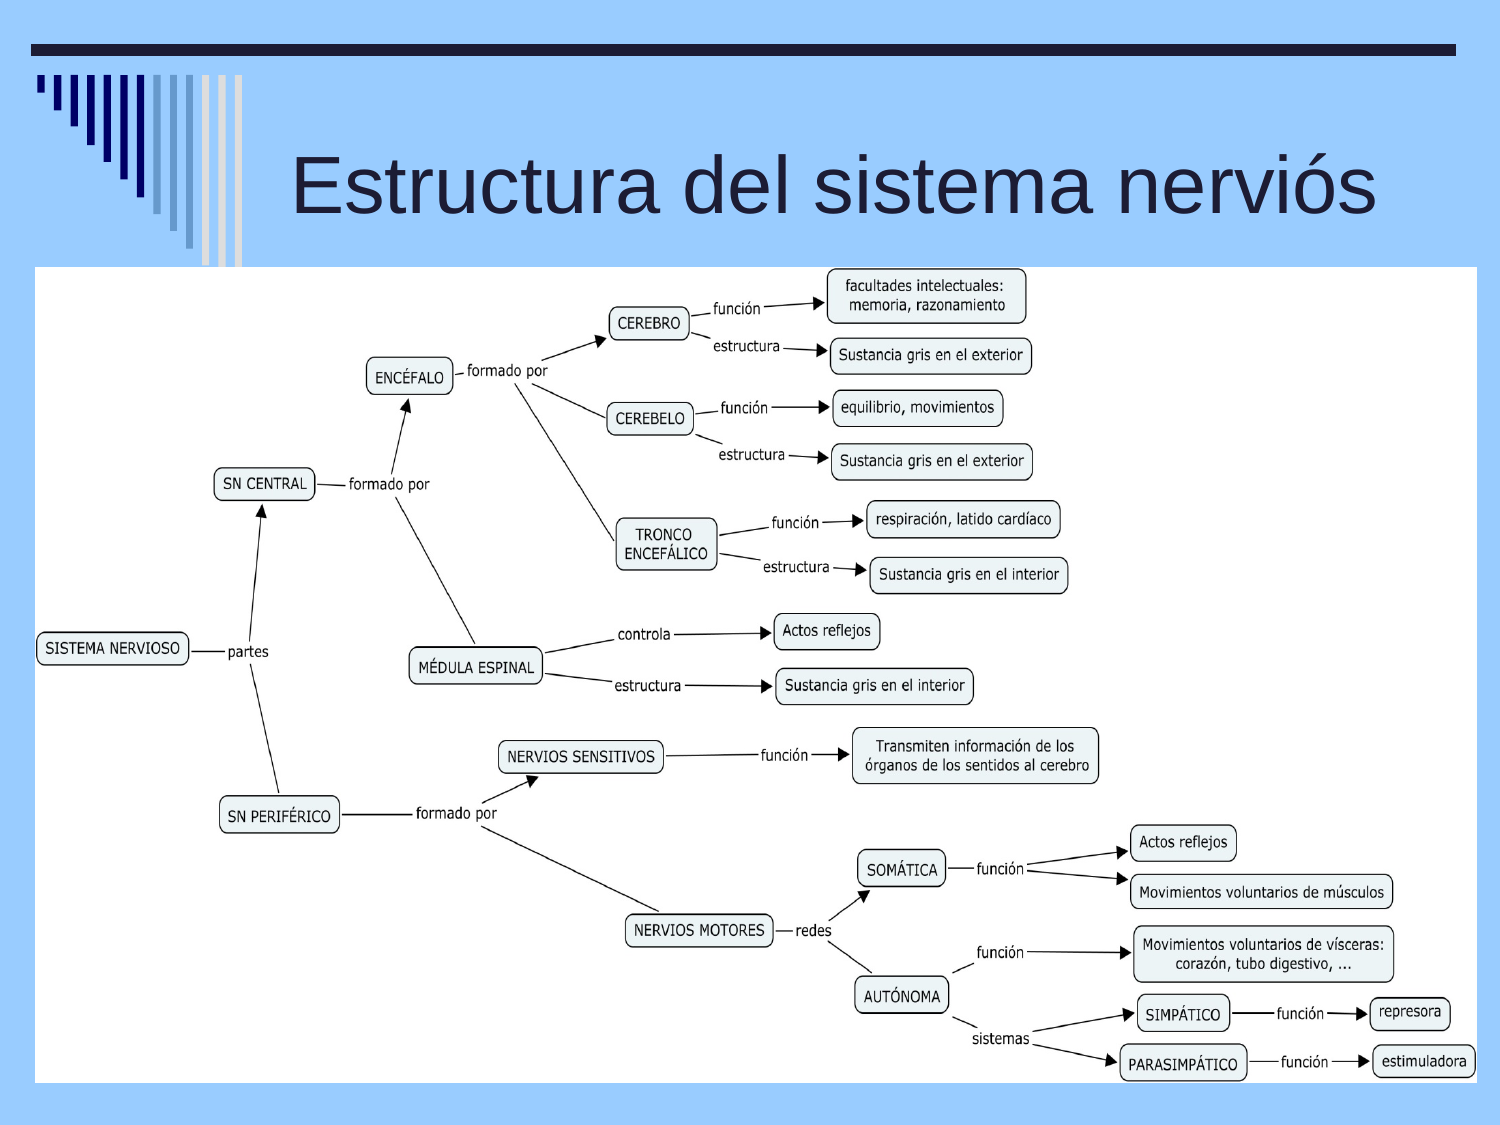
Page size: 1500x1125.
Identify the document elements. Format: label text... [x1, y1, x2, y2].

text_box [35, 267, 1477, 1083]
title Estructura del sistema nerviós [274, 75, 1477, 267]
